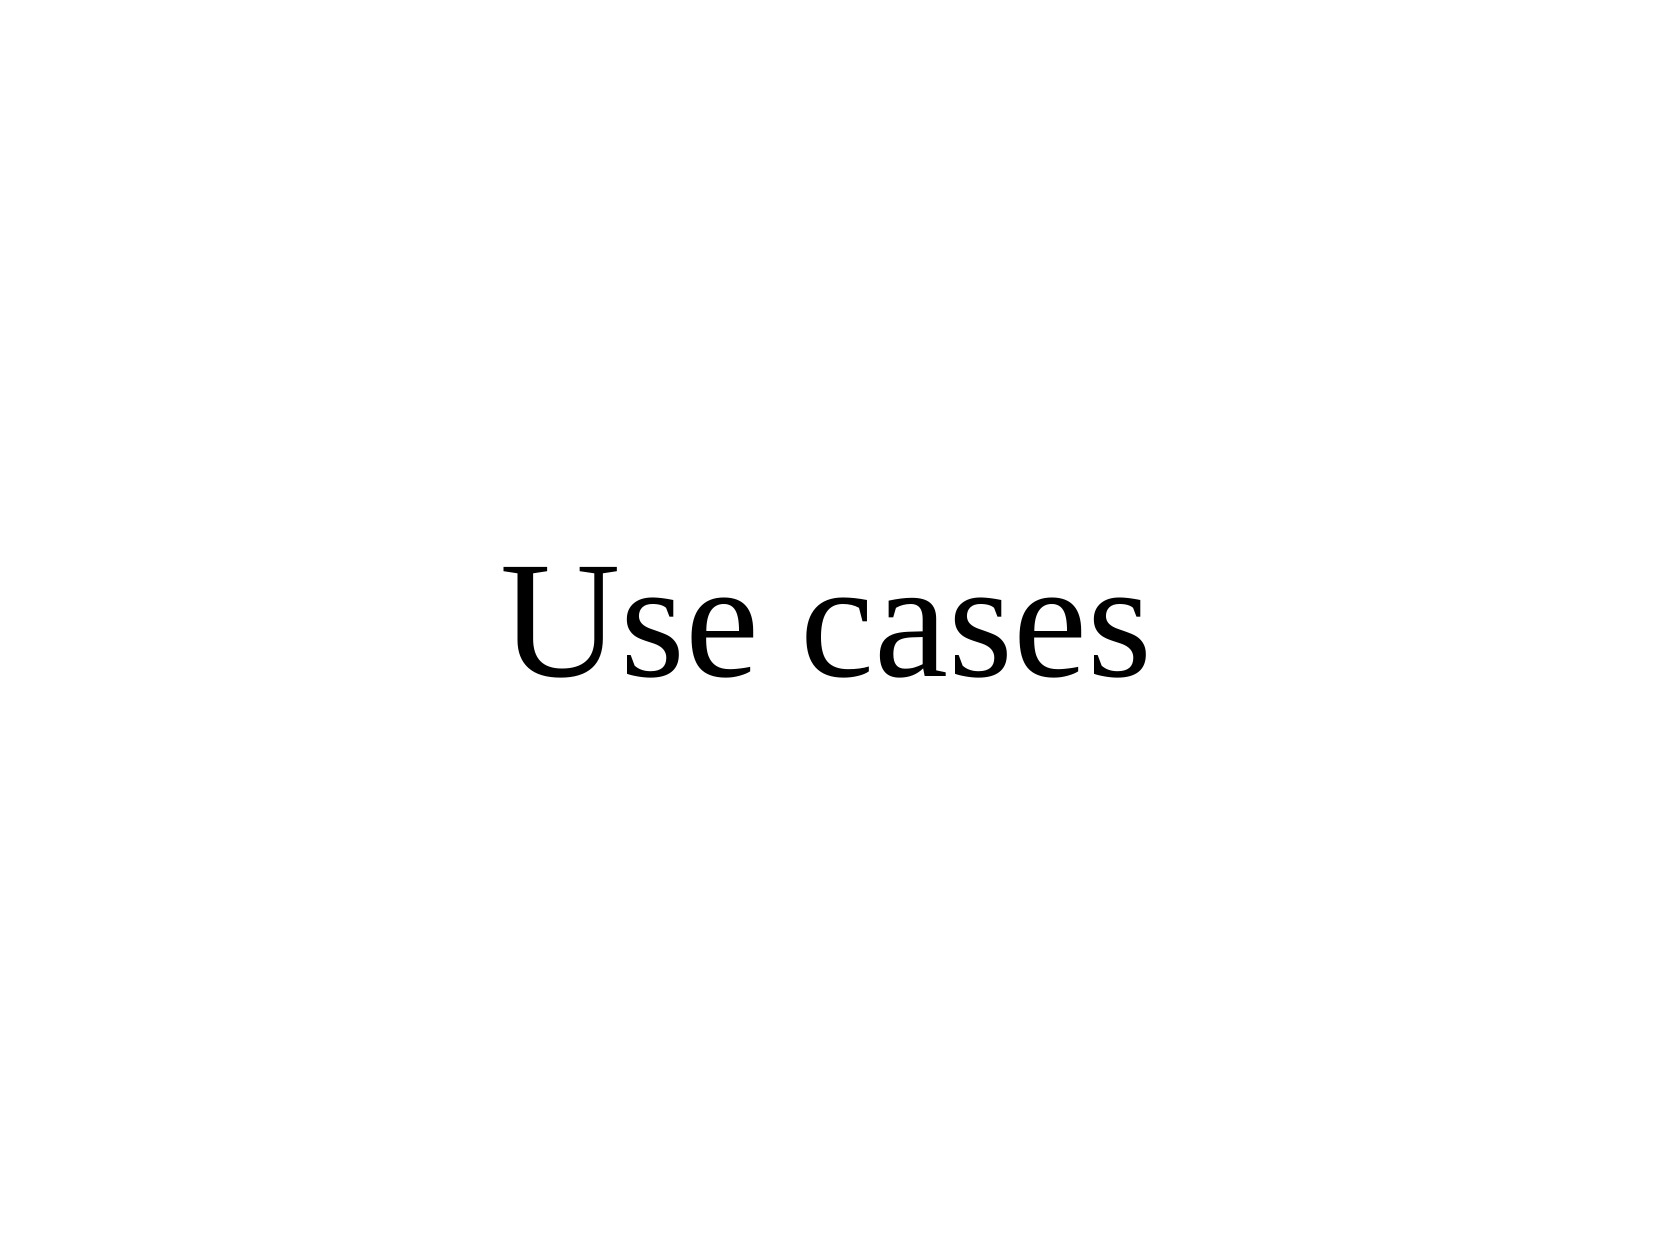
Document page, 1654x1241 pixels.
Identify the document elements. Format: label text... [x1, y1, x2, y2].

title Use cases [0, 516, 1654, 724]
